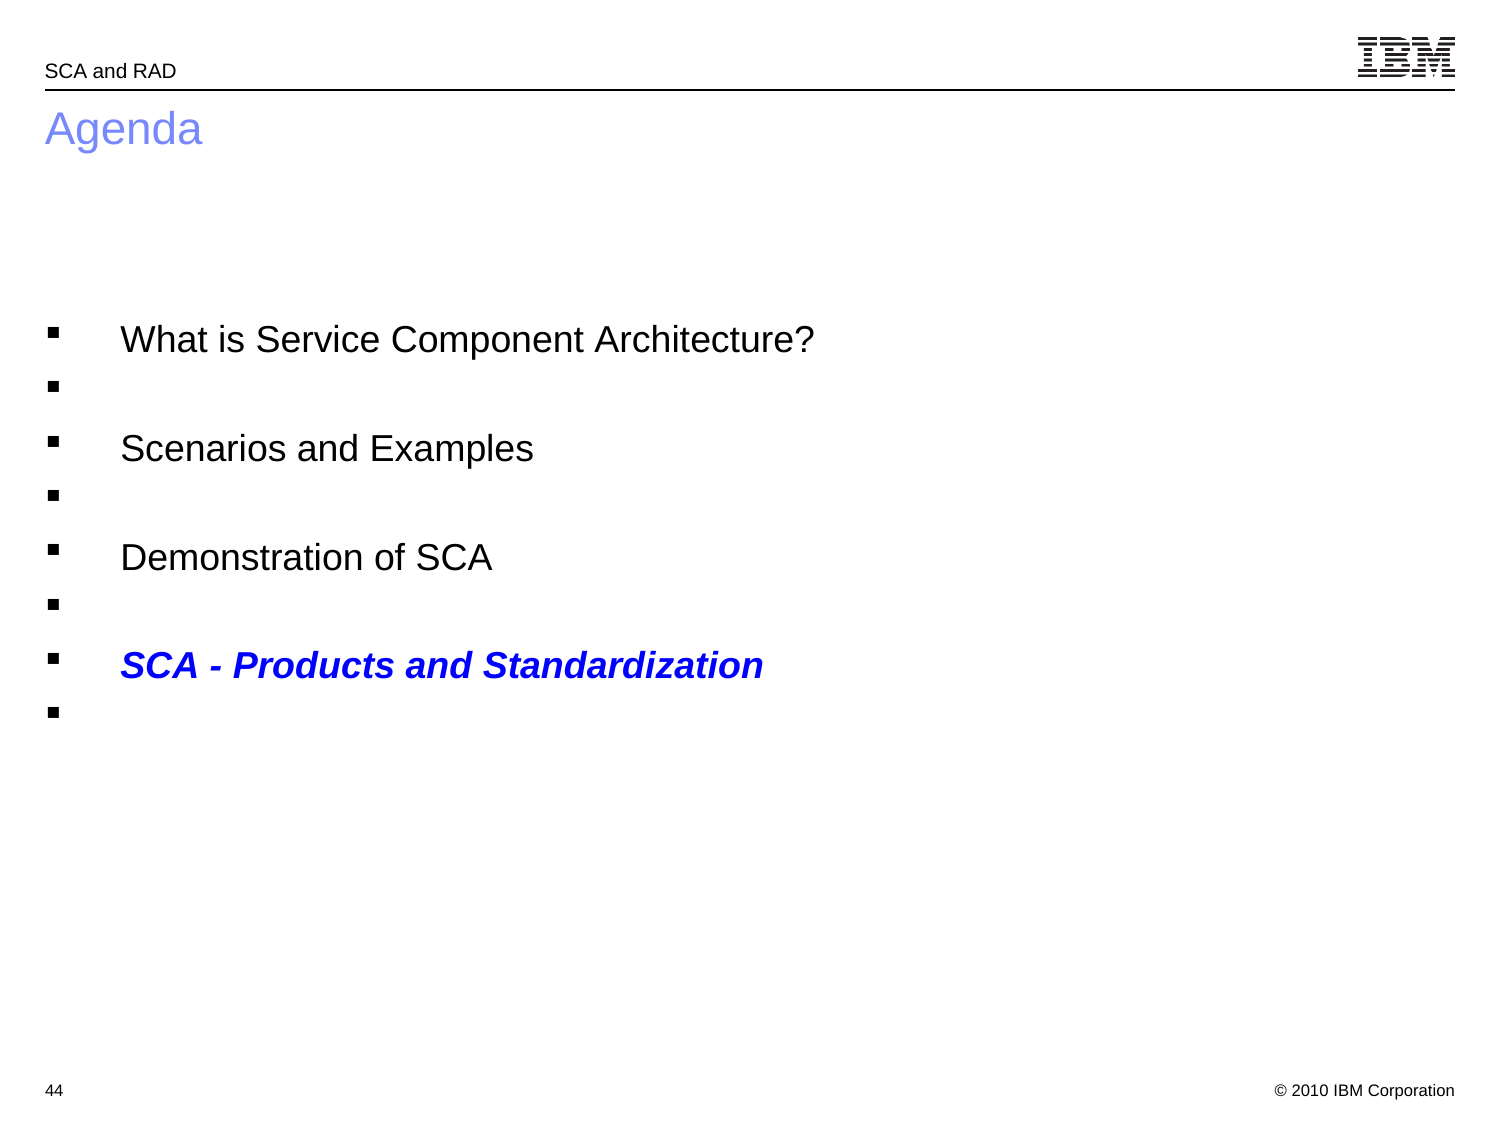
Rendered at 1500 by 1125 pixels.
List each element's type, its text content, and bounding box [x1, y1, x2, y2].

title Agenda [29, 97, 1455, 293]
list What is Service Component Architecture? Scenarios and Examples Demonstration of SCA SCA - Products and Standardization [29, 307, 1455, 1043]
picture [1358, 37, 1455, 77]
